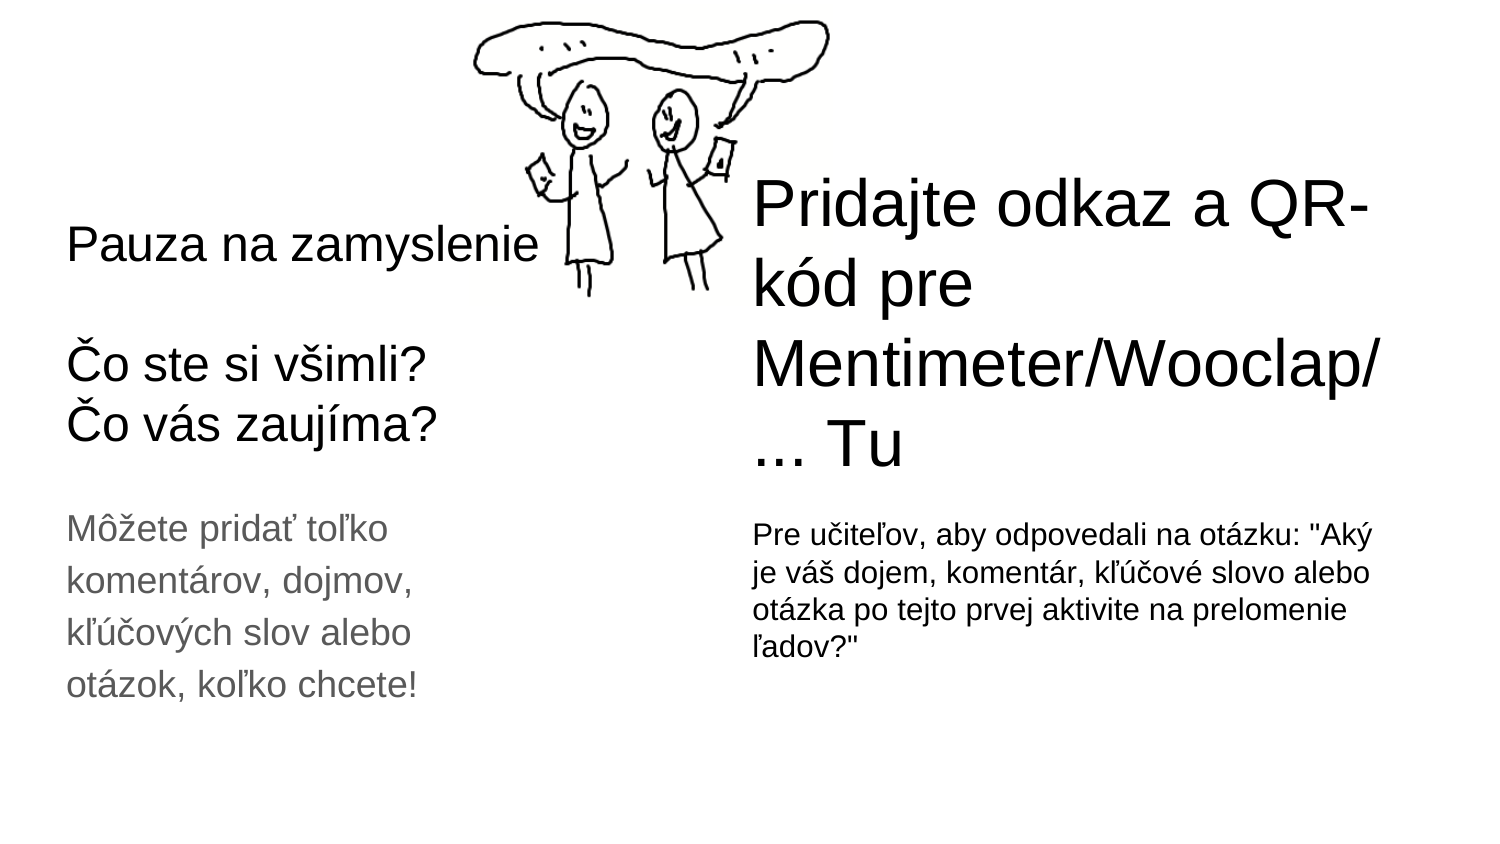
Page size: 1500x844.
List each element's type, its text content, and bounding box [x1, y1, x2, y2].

picture [469, 4, 833, 306]
title Pauza na zamyslenie Čo ste si všimli? Čo vás zaujíma? [51, 99, 584, 467]
list Môžete pridať toľko komentárov, dojmov, kľúčových slov alebo otázok, koľko chcete! [51, 482, 512, 750]
text_box Pridajte odkaz a QR-kód pre Mentimeter/Wooclap/... Tu Pre učiteľov, aby odpovedali na otázku: "Aký je váš dojem, komentár, kľúčové slovo alebo otázka po tejto prvej aktivite na prelomenie ľadov?" [737, 144, 1403, 685]
